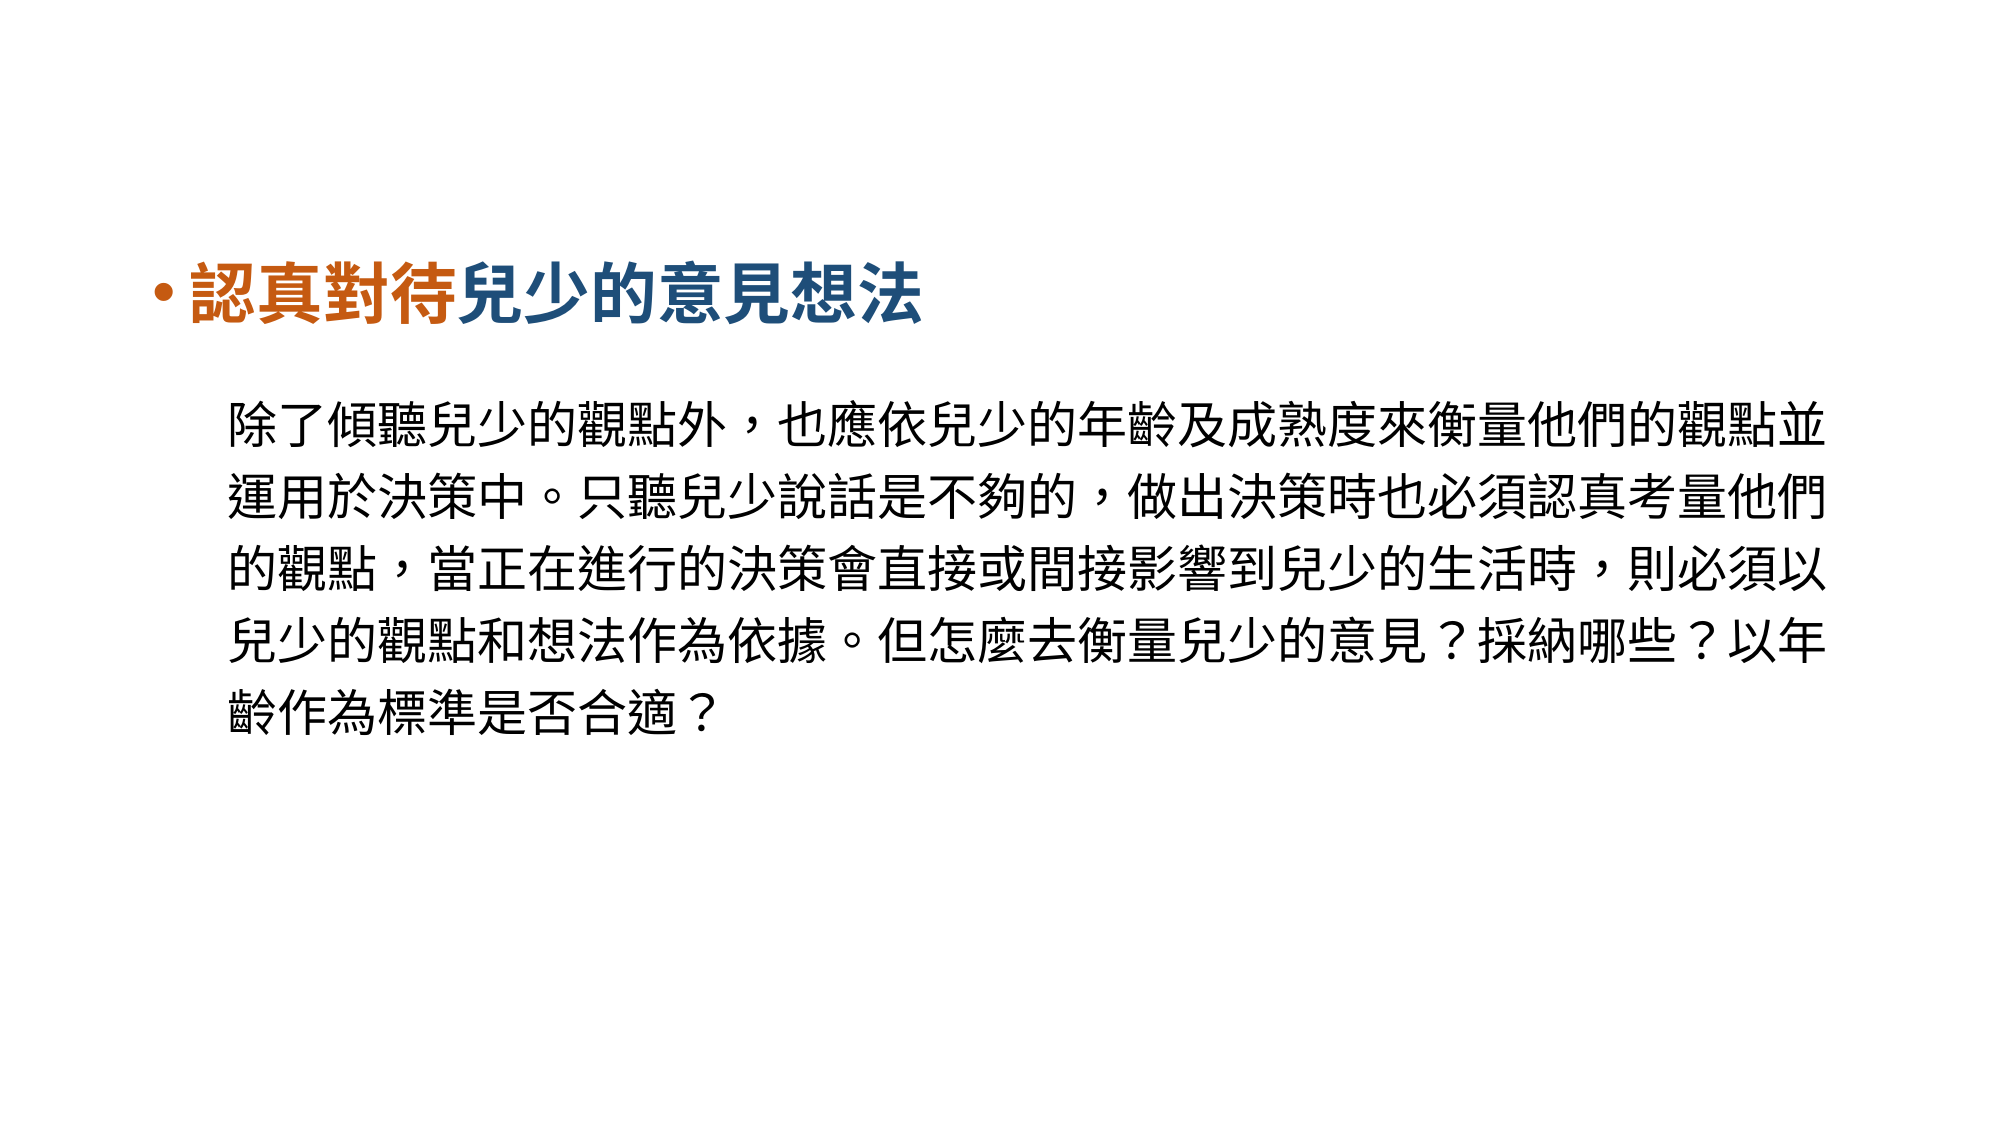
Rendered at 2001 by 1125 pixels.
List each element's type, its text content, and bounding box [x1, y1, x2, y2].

list 認真對待兒少的意見想法 除了傾聽兒少的觀點外，也應依兒少的年齡及成熟度來衡量他們的觀點並運用於決策中。只聽兒少說話是不夠的，做出決策時也必須認真考量他們的觀點，當正在進行的決策會直接或間接影響到兒少的生活時，則必須以兒少的觀點和想法作為依據。但怎麼去衡量兒少的意見？採納哪些？以年齡作為標準是否合適？ [137, 163, 1863, 1014]
